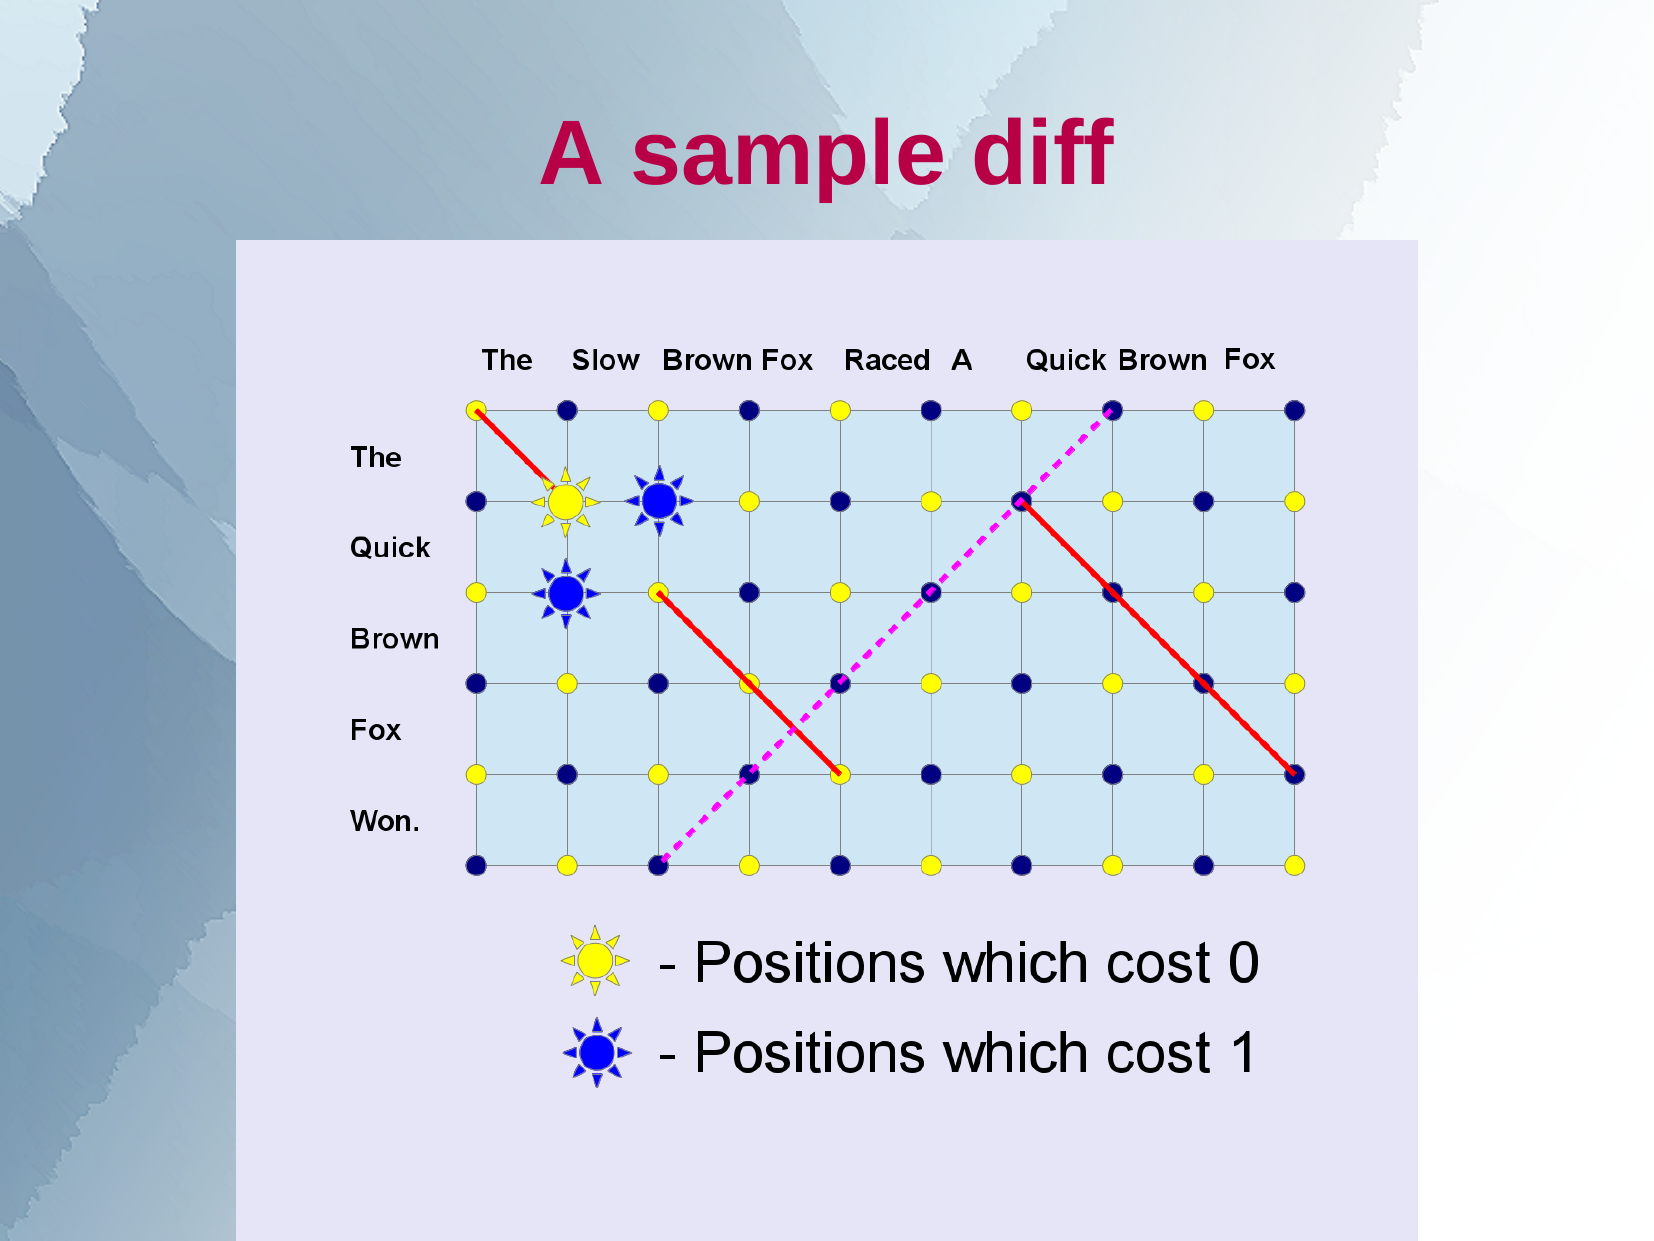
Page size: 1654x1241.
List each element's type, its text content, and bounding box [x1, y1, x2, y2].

title A sample diff [82, 49, 1571, 257]
picture [0, 0, 1654, 1241]
